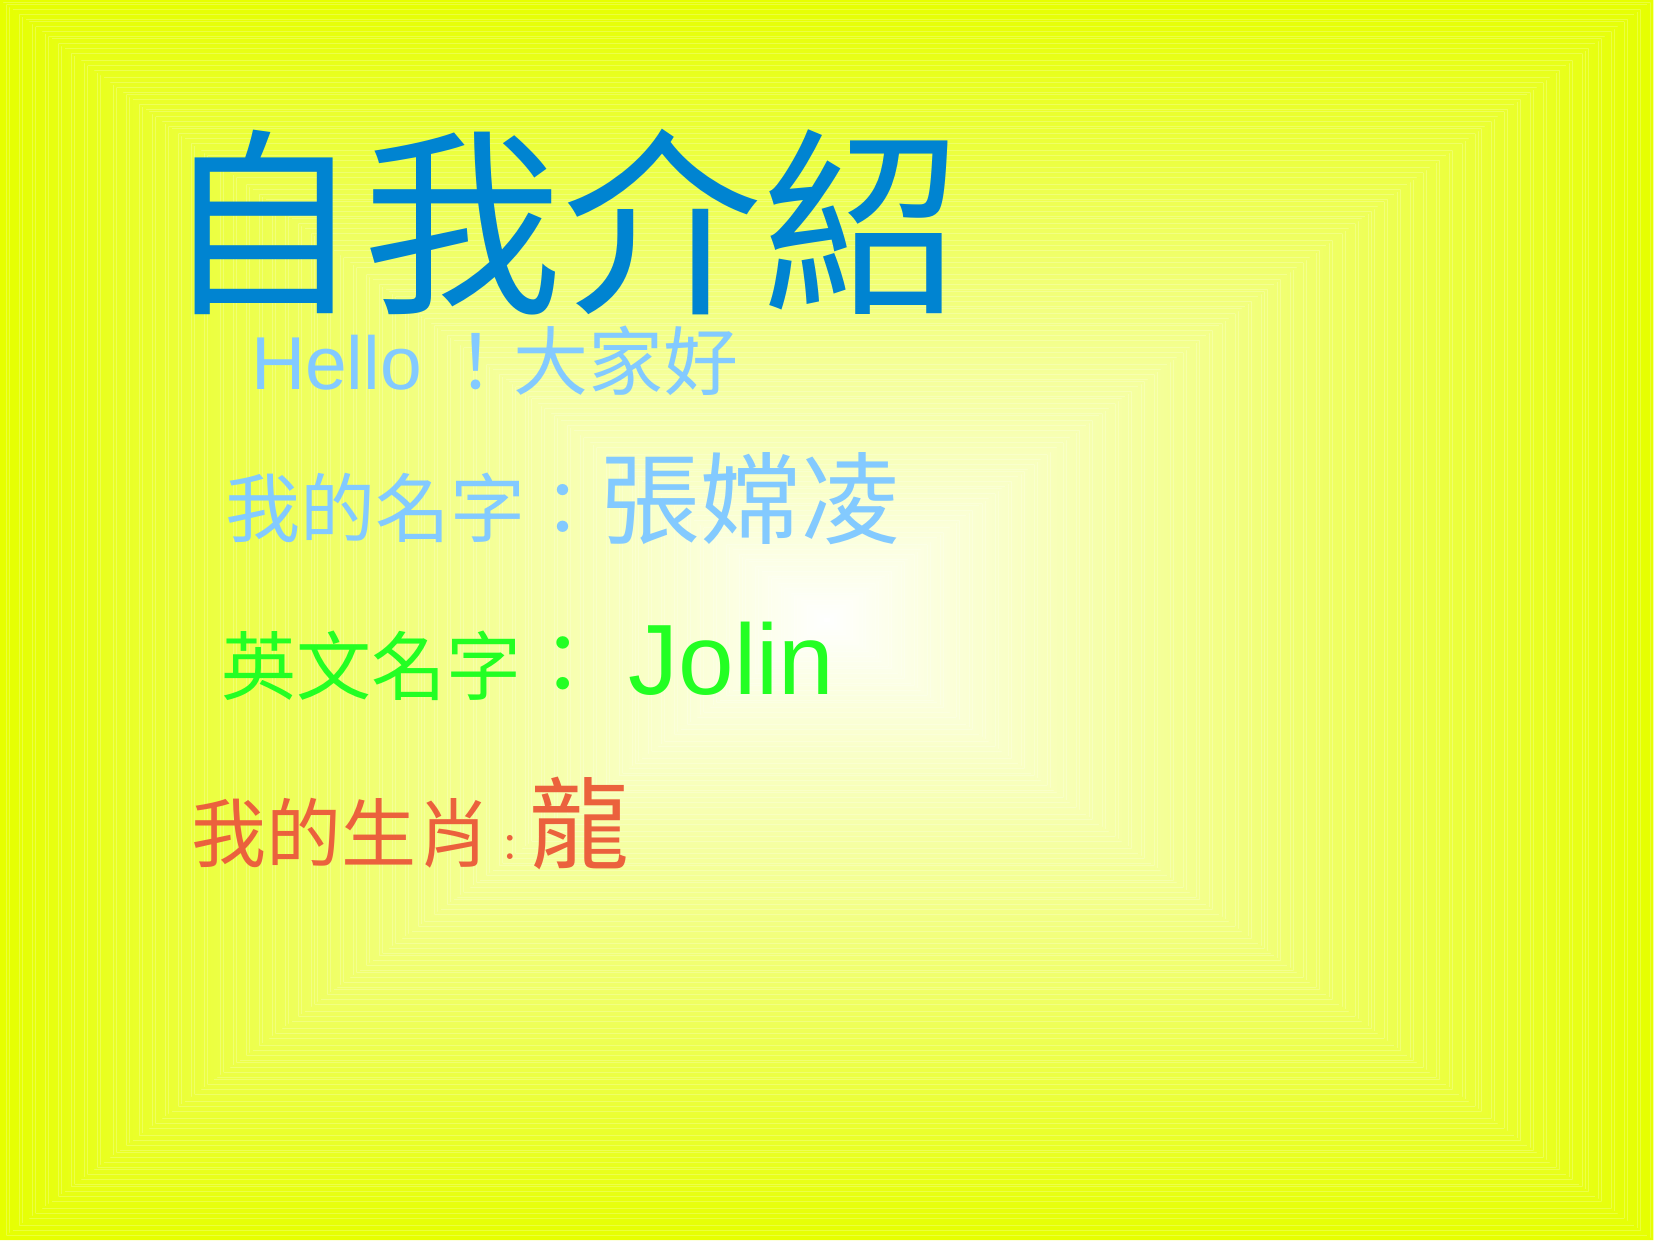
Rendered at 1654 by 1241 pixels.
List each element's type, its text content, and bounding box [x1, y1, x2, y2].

text_box 自我介紹 [147, 59, 1300, 314]
text_box 我的生肖：龍 [177, 738, 1093, 994]
text_box Hello！大家好 [236, 295, 1477, 401]
text_box 英文名字：Jolin [206, 590, 1123, 721]
text_box 我的名字：張嫦凌 [210, 413, 916, 549]
